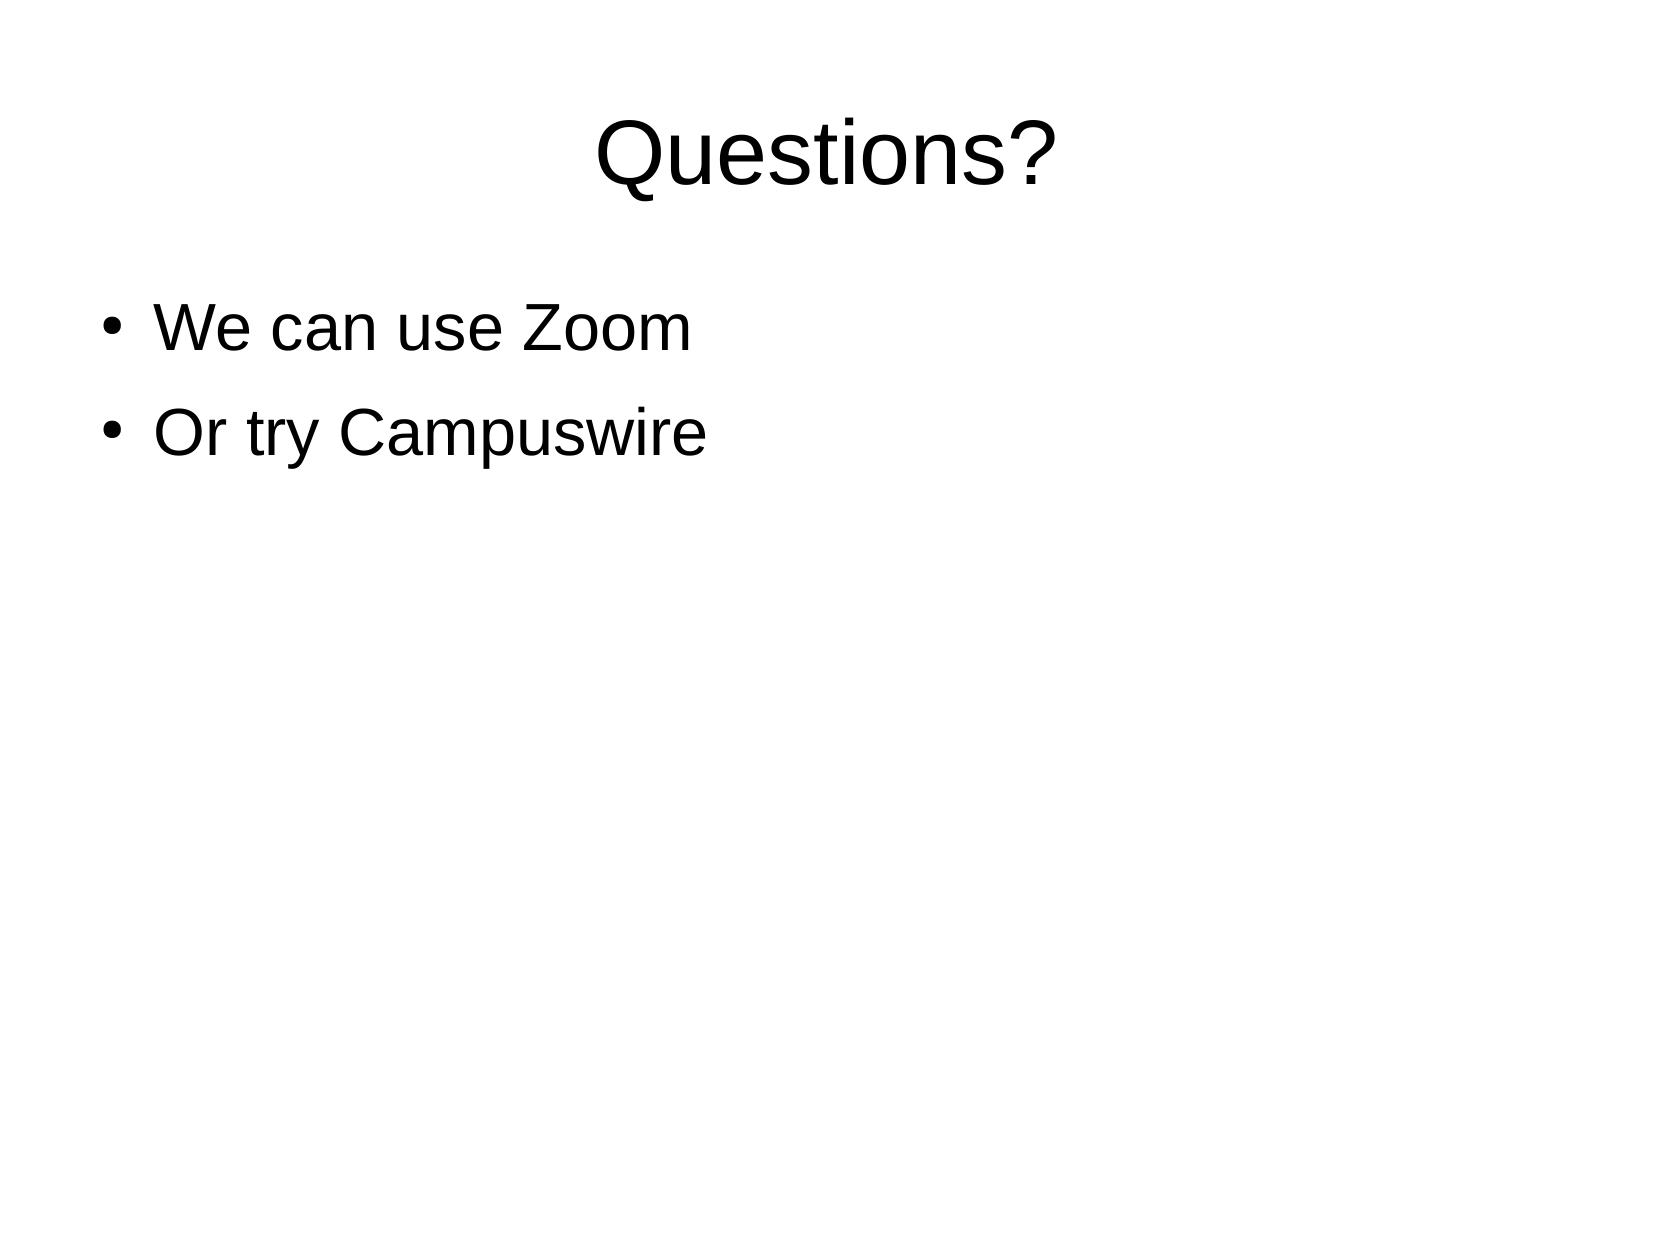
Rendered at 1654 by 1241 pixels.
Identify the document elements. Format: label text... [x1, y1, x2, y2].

title Questions? [82, 49, 1571, 257]
list We can use Zoom Or try Campuswire [82, 290, 1571, 1010]
